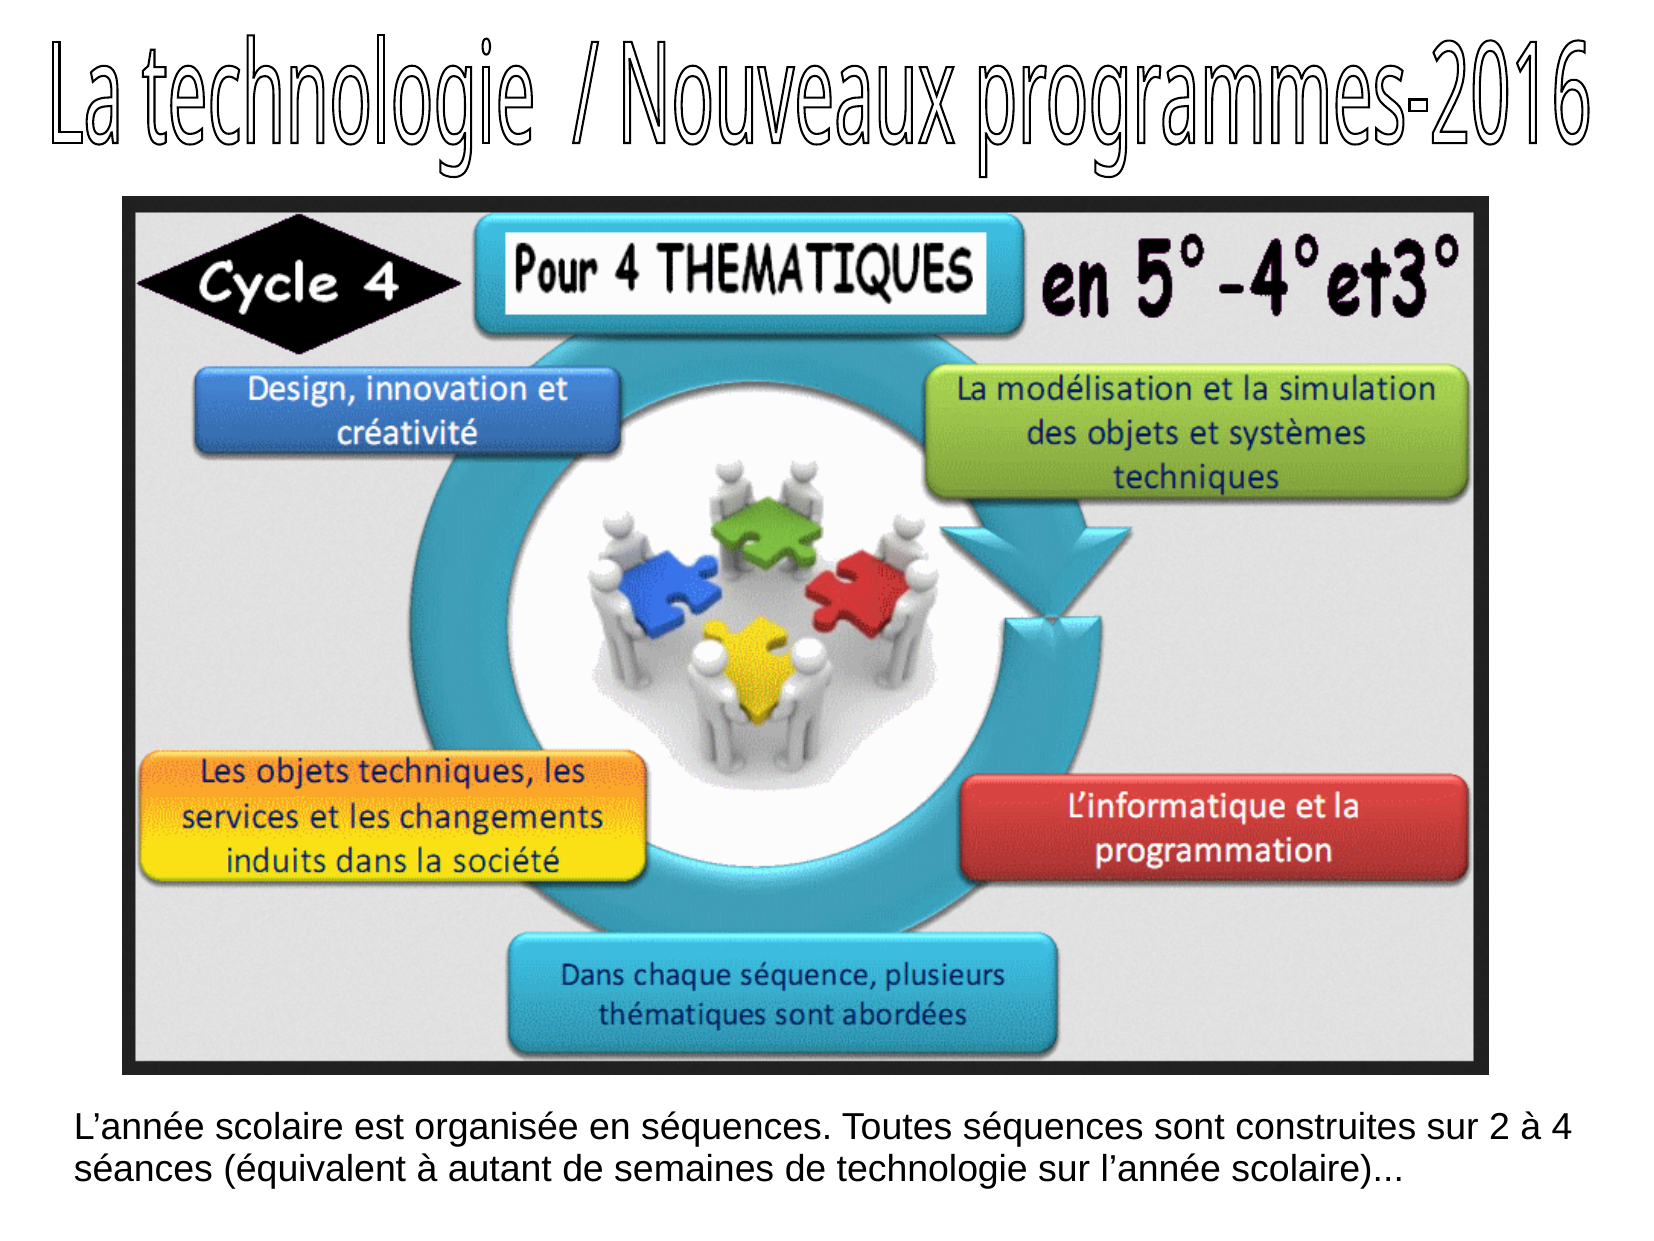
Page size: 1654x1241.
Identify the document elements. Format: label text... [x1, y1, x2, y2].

text_box La technologie / Nouveaux programmes-2016 [1376, 65, 1404, 145]
text_box La technologie / Nouveaux programmes-2016 [86, 65, 118, 145]
text_box La technologie / Nouveaux programmes-2016 [394, 65, 430, 145]
text_box La technologie / Nouveaux programmes-2016 [1092, 65, 1127, 178]
text_box La technologie / Nouveaux programmes-2016 [573, 41, 599, 144]
picture [122, 196, 1489, 1075]
text_box La technologie / Nouveaux programmes-2016 [919, 67, 955, 144]
text_box La technologie / Nouveaux programmes-2016 [1432, 40, 1467, 144]
text_box La technologie / Nouveaux programmes-2016 [1517, 41, 1536, 144]
text_box La technologie / Nouveaux programmes-2016 [142, 49, 166, 145]
text_box L’année scolaire est organisée en séquences. Toutes séquences sont construites sur 2 à 4 séances (équivalent à autant de semaines de technologie sur l’année scolaire)... [59, 1098, 1607, 1198]
text_box La technologie / Nouveaux programmes-2016 [1163, 65, 1195, 145]
text_box La technologie / Nouveaux programmes-2016 [291, 65, 324, 144]
text_box La technologie / Nouveaux programmes-2016 [1049, 65, 1085, 145]
text_box La technologie / Nouveaux programmes-2016 [675, 65, 711, 145]
text_box La technologie / Nouveaux programmes-2016 [247, 35, 280, 144]
text_box La technologie / Nouveaux programmes-2016 [333, 65, 369, 145]
text_box La technologie / Nouveaux programmes-2016 [837, 65, 869, 145]
text_box La technologie / Nouveaux programmes-2016 [211, 65, 240, 145]
text_box La technologie / Nouveaux programmes-2016 [798, 65, 831, 145]
text_box La technologie / Nouveaux programmes-2016 [979, 65, 1014, 178]
text_box La technologie / Nouveaux programmes-2016 [1555, 40, 1589, 145]
text_box La technologie / Nouveaux programmes-2016 [624, 41, 665, 144]
text_box La technologie / Nouveaux programmes-2016 [437, 65, 472, 178]
text_box La technologie / Nouveaux programmes-2016 [53, 41, 82, 144]
text_box La technologie / Nouveaux programmes-2016 [1336, 65, 1370, 145]
text_box La technologie / Nouveaux programmes-2016 [1023, 65, 1046, 144]
text_box La technologie / Nouveaux programmes-2016 [1272, 65, 1327, 144]
text_box La technologie / Nouveaux programmes-2016 [1205, 65, 1261, 144]
text_box La technologie / Nouveaux programmes-2016 [719, 67, 753, 145]
text_box La technologie / Nouveaux programmes-2016 [171, 65, 204, 145]
text_box La technologie / Nouveaux programmes-2016 [499, 65, 532, 145]
text_box La technologie / Nouveaux programmes-2016 [1473, 40, 1508, 145]
text_box La technologie / Nouveaux programmes-2016 [879, 67, 912, 145]
text_box La technologie / Nouveaux programmes-2016 [758, 67, 795, 144]
text_box La technologie / Nouveaux programmes-2016 [1138, 65, 1161, 144]
